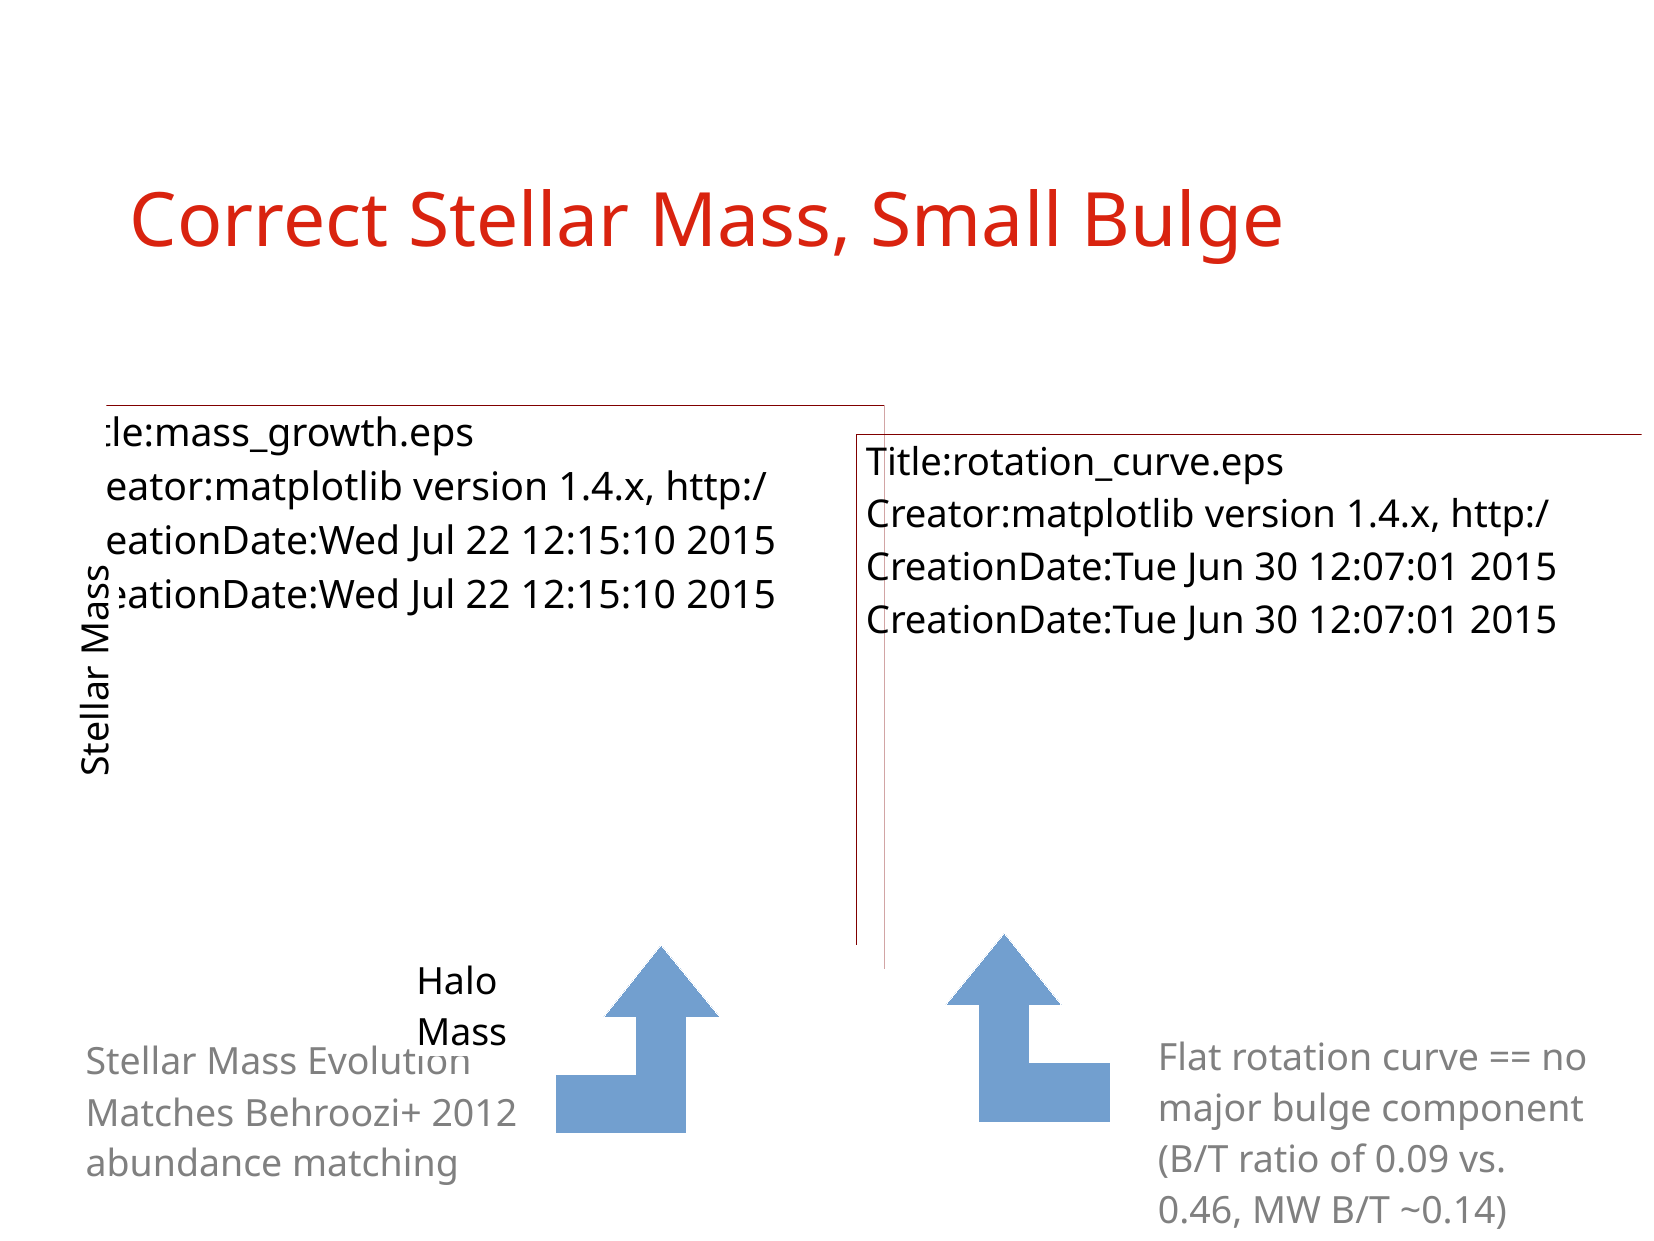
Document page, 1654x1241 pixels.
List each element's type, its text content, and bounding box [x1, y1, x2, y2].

text_box Stellar Mass [61, 531, 161, 792]
picture [106, 402, 1642, 969]
text_box Flat rotation curve == no major bulge component (B/T ratio of 0.09 vs. 0.46, MW B/T ~0.14) [1143, 1022, 1607, 1207]
title Correct Stellar Mass, Small Bulge [129, 153, 1518, 281]
text_box Stellar Mass Evolution Matches Behroozi+ 2012 abundance matching [70, 1027, 534, 1210]
text_box [555, 944, 721, 1134]
text_box Halo Mass [401, 946, 605, 1016]
text_box [944, 933, 1111, 1123]
